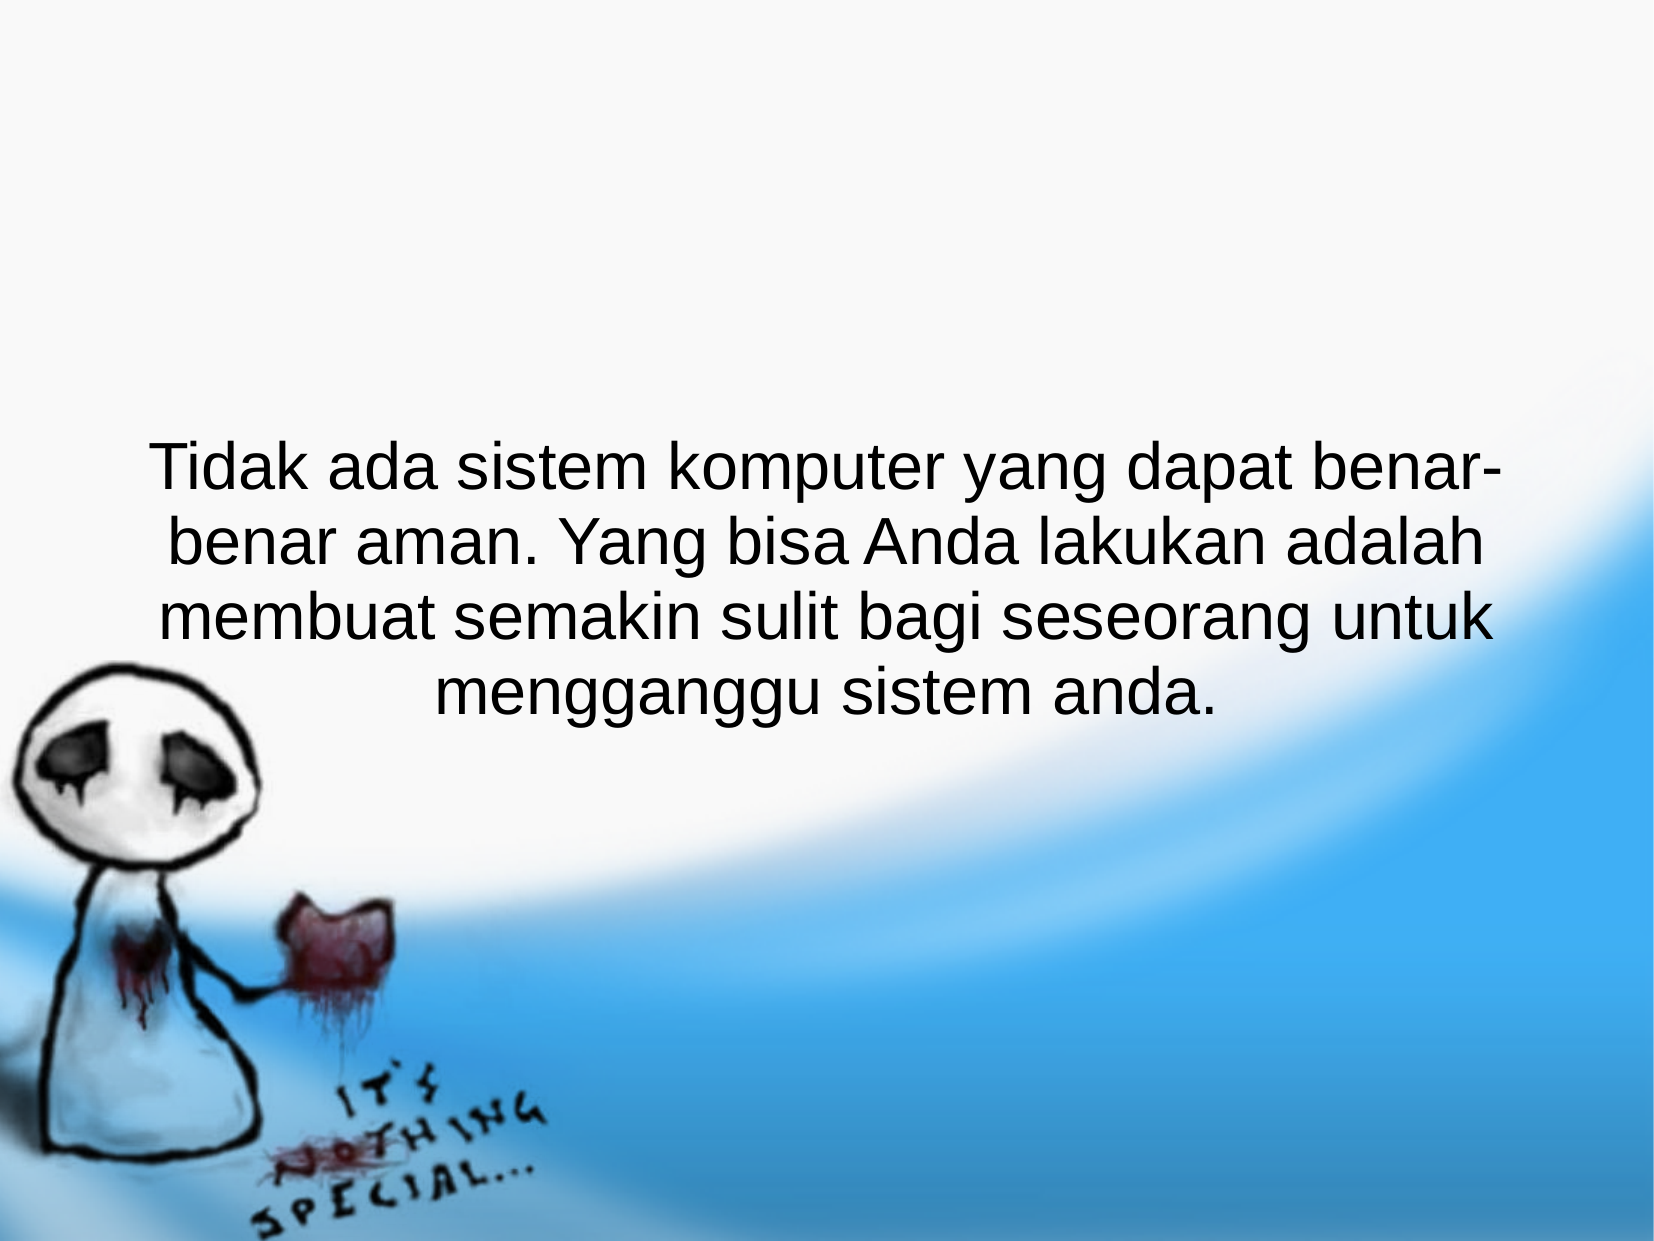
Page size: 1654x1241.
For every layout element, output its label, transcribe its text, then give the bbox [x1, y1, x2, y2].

subtitle Tidak ada sistem komputer yang dapat benar-benar aman. Yang bisa Anda lakukan adalah membuat semakin sulit bagi seseorang untuk mengganggu sistem anda. [82, 49, 1571, 1109]
picture [0, 0, 1654, 1241]
